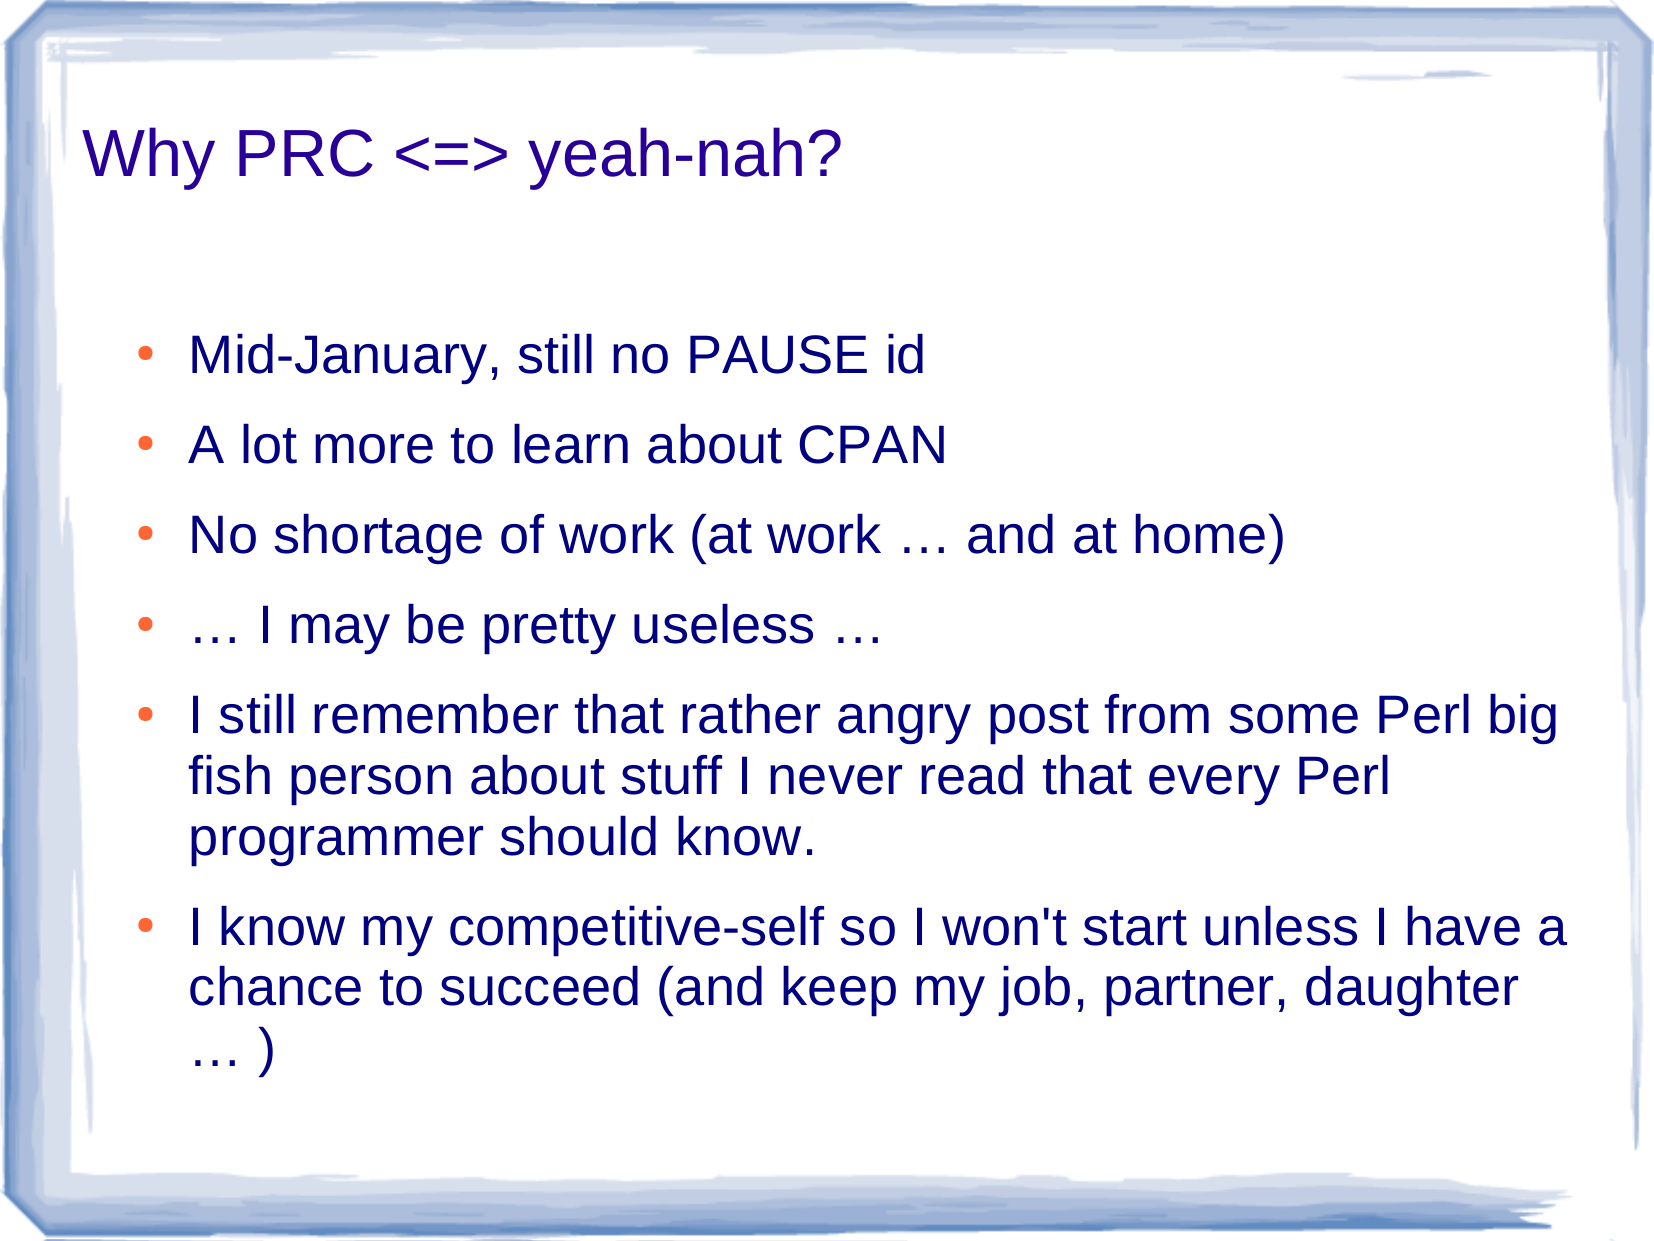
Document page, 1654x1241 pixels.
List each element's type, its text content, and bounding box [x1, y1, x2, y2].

picture [0, 0, 1654, 1241]
title Why PRC <=> yeah-nah? [82, 49, 1571, 257]
list Mid-January, still no PAUSE id A lot more to learn about CPAN No shortage of work (at work … and at home) … I may be pretty useless … I still remember that rather angry post from some Perl big fish person about stuff I never read that every Perl programmer should know. I know my competitive-self so I won't start unless I have a chance to succeed (and keep my job, partner, daughter … ) [118, 324, 1571, 1078]
